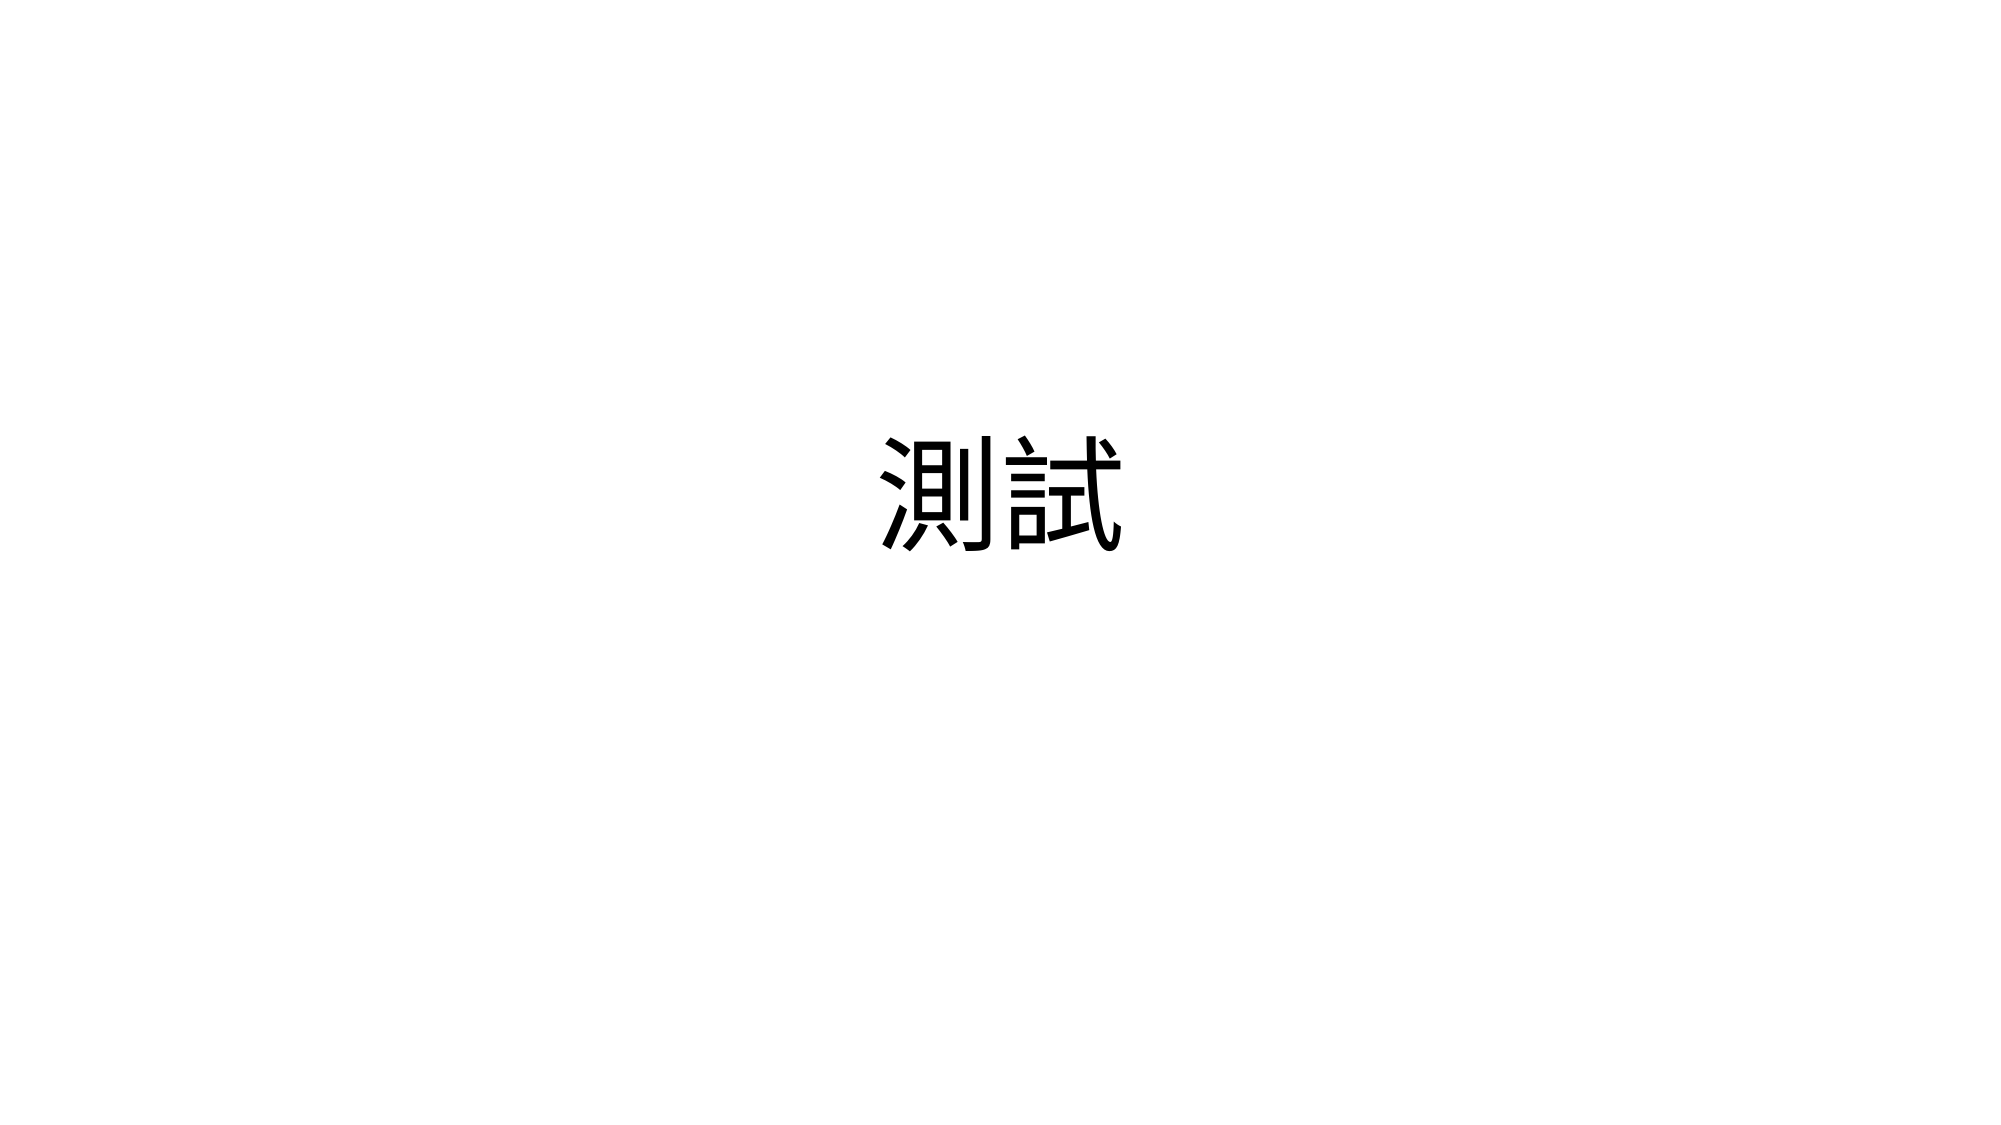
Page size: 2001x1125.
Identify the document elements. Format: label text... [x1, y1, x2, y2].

title 測試 [249, 184, 1750, 576]
